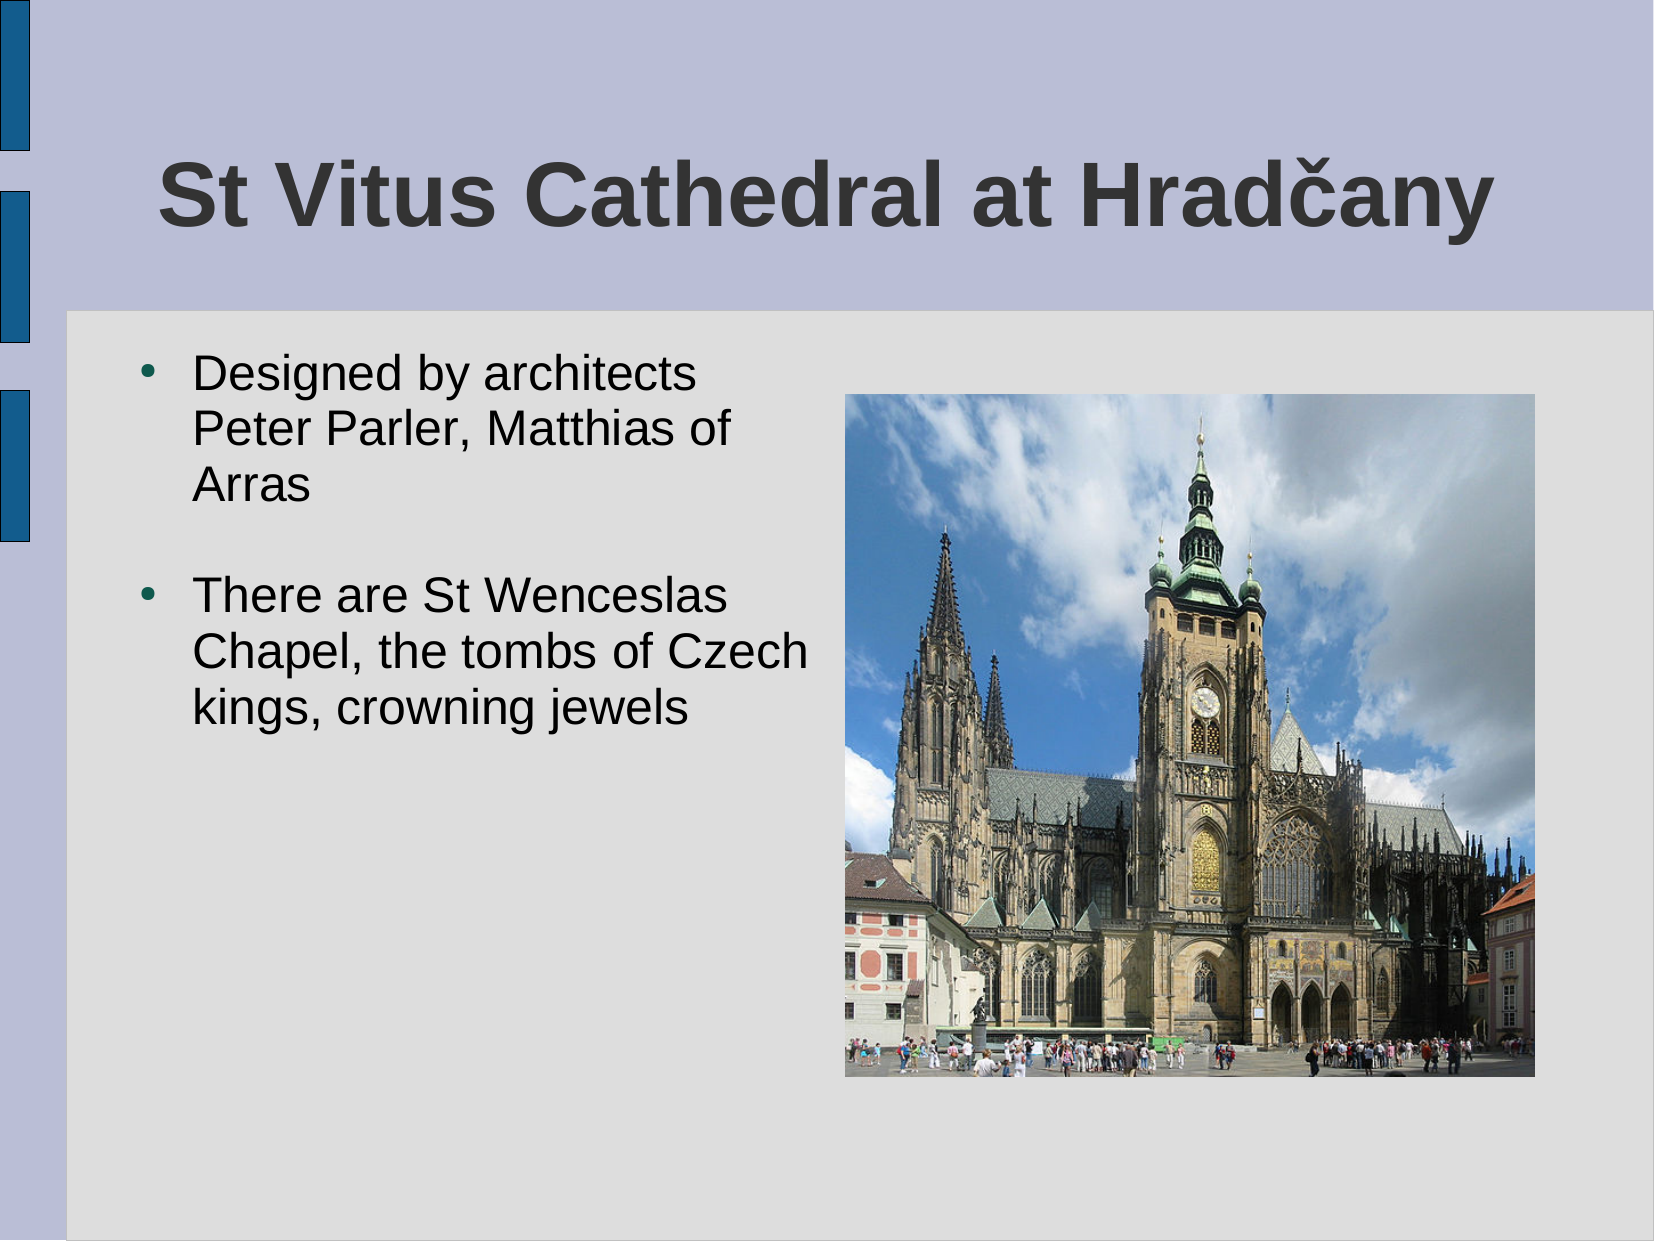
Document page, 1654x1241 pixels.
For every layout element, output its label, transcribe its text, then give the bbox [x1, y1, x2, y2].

list Designed by architects Peter Parler, Matthias of Arras There are St Wenceslas Chapel, the tombs of Czech kings, crowning jewels [121, 344, 811, 1127]
title St Vitus Cathedral at Hradčany [121, 91, 1534, 299]
picture [845, 394, 1535, 1077]
